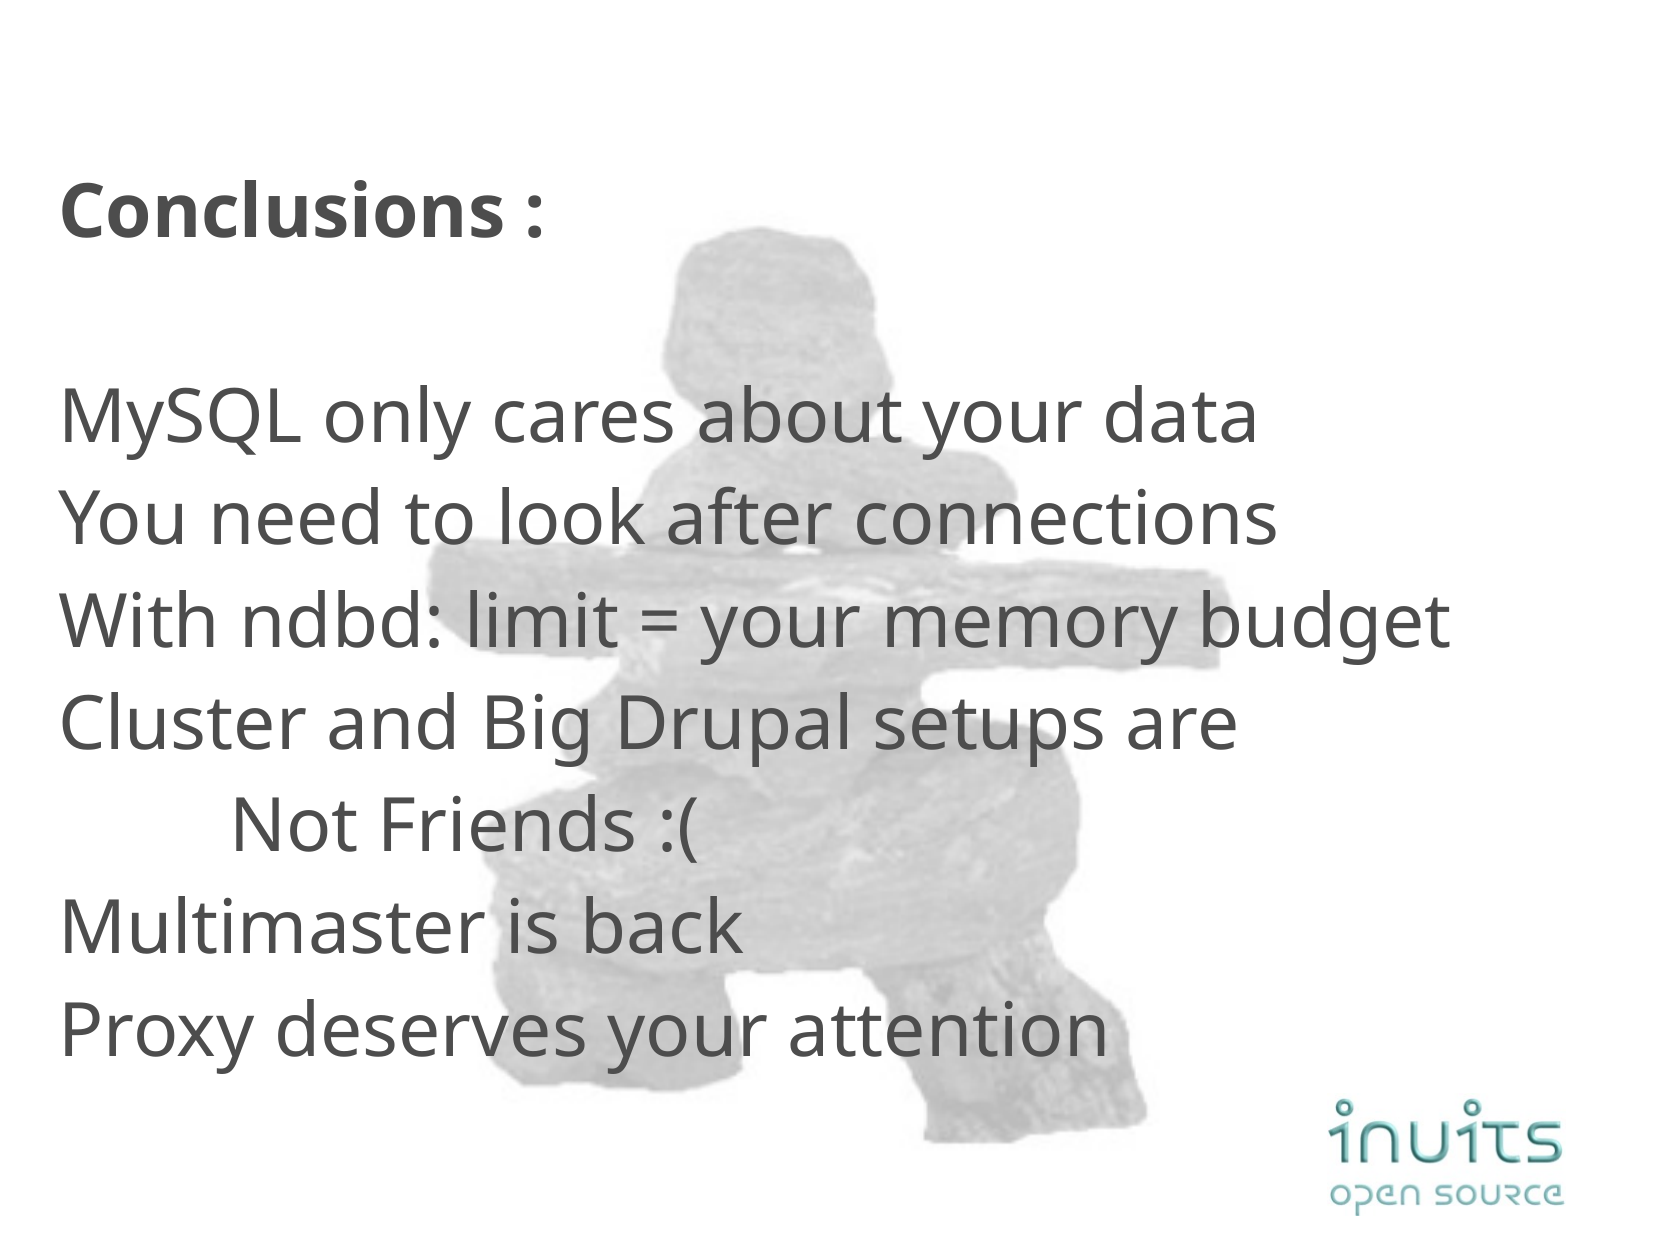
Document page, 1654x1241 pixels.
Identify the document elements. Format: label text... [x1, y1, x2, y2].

text_box Conclusions : MySQL only cares about your data You need to look after connections With ndbd: limit = your memory budget Cluster and Big Drupal setups are Not Friends :( Multimaster is back Proxy deserves your attention [43, 149, 1596, 1241]
